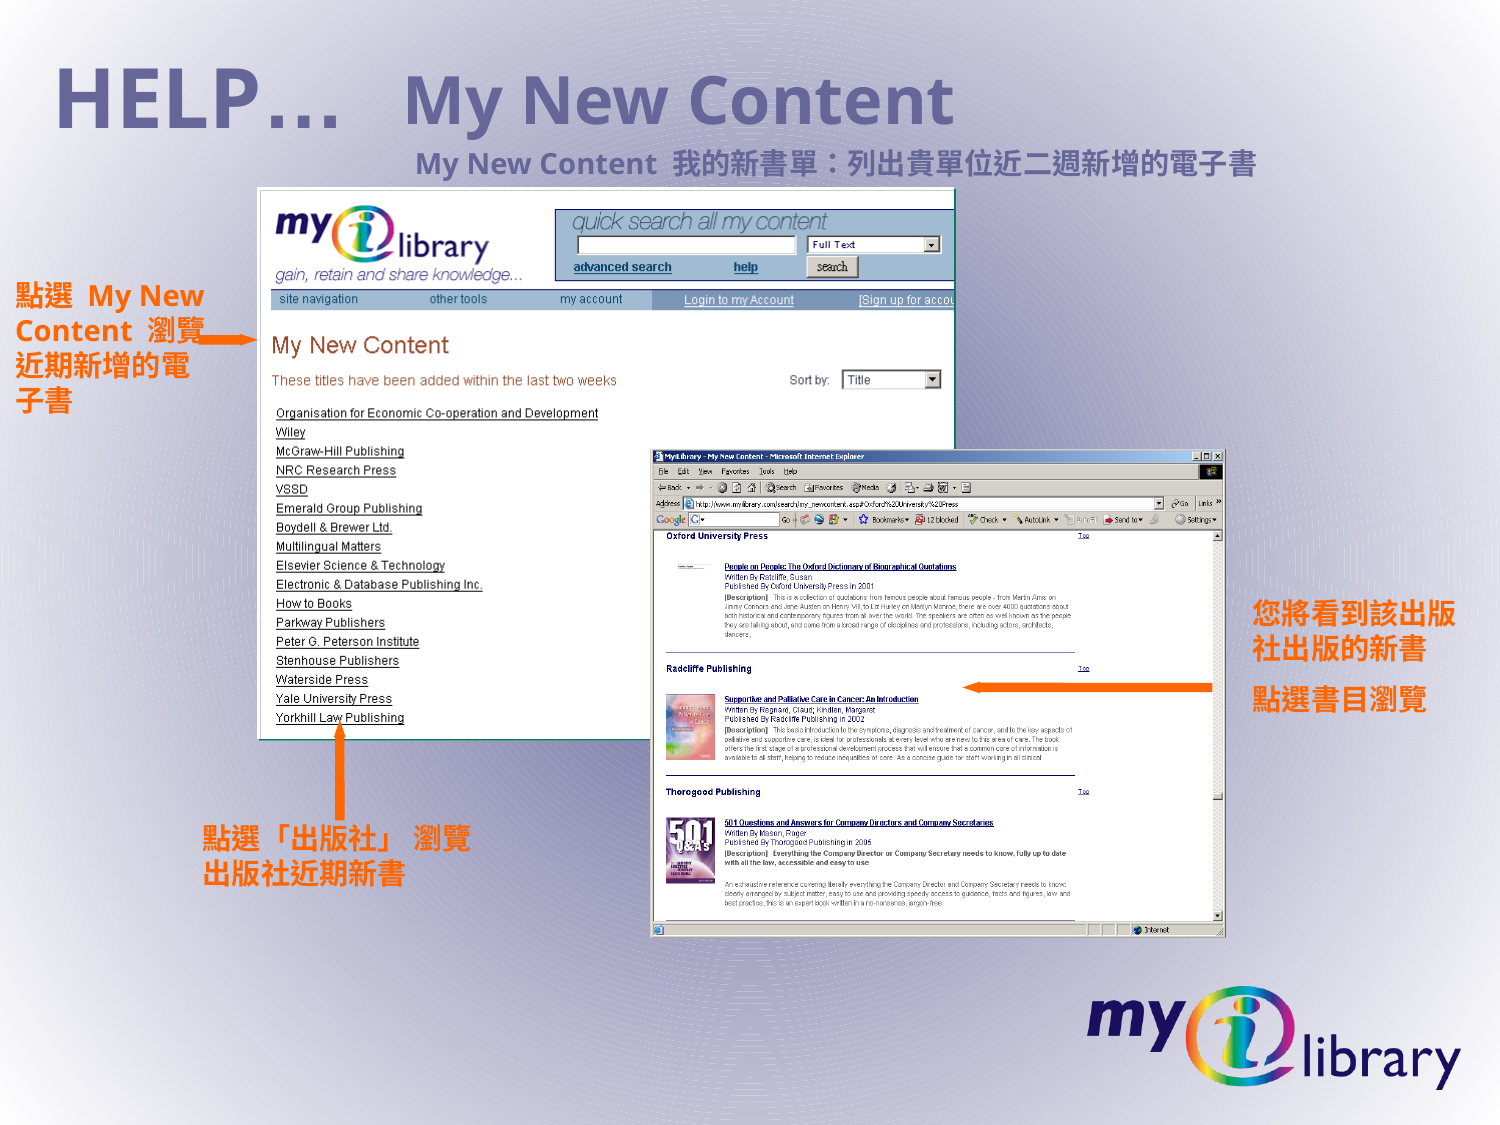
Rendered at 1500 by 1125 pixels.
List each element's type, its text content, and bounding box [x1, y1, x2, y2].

text_box 點選「出版社」 瀏覽出版社近期新書 [187, 812, 488, 898]
text_box My New Content 我的新書單：列出貴單位近二週新增的電子書 [399, 137, 1325, 188]
text_box My New Content [387, 50, 1038, 146]
picture [257, 187, 1226, 938]
text_box 點選 My New Content 瀏覽近期新增的電子書 [0, 269, 226, 425]
text_box 您將看到該出版社出版的新書 點選書目瀏覽 [1237, 587, 1500, 725]
